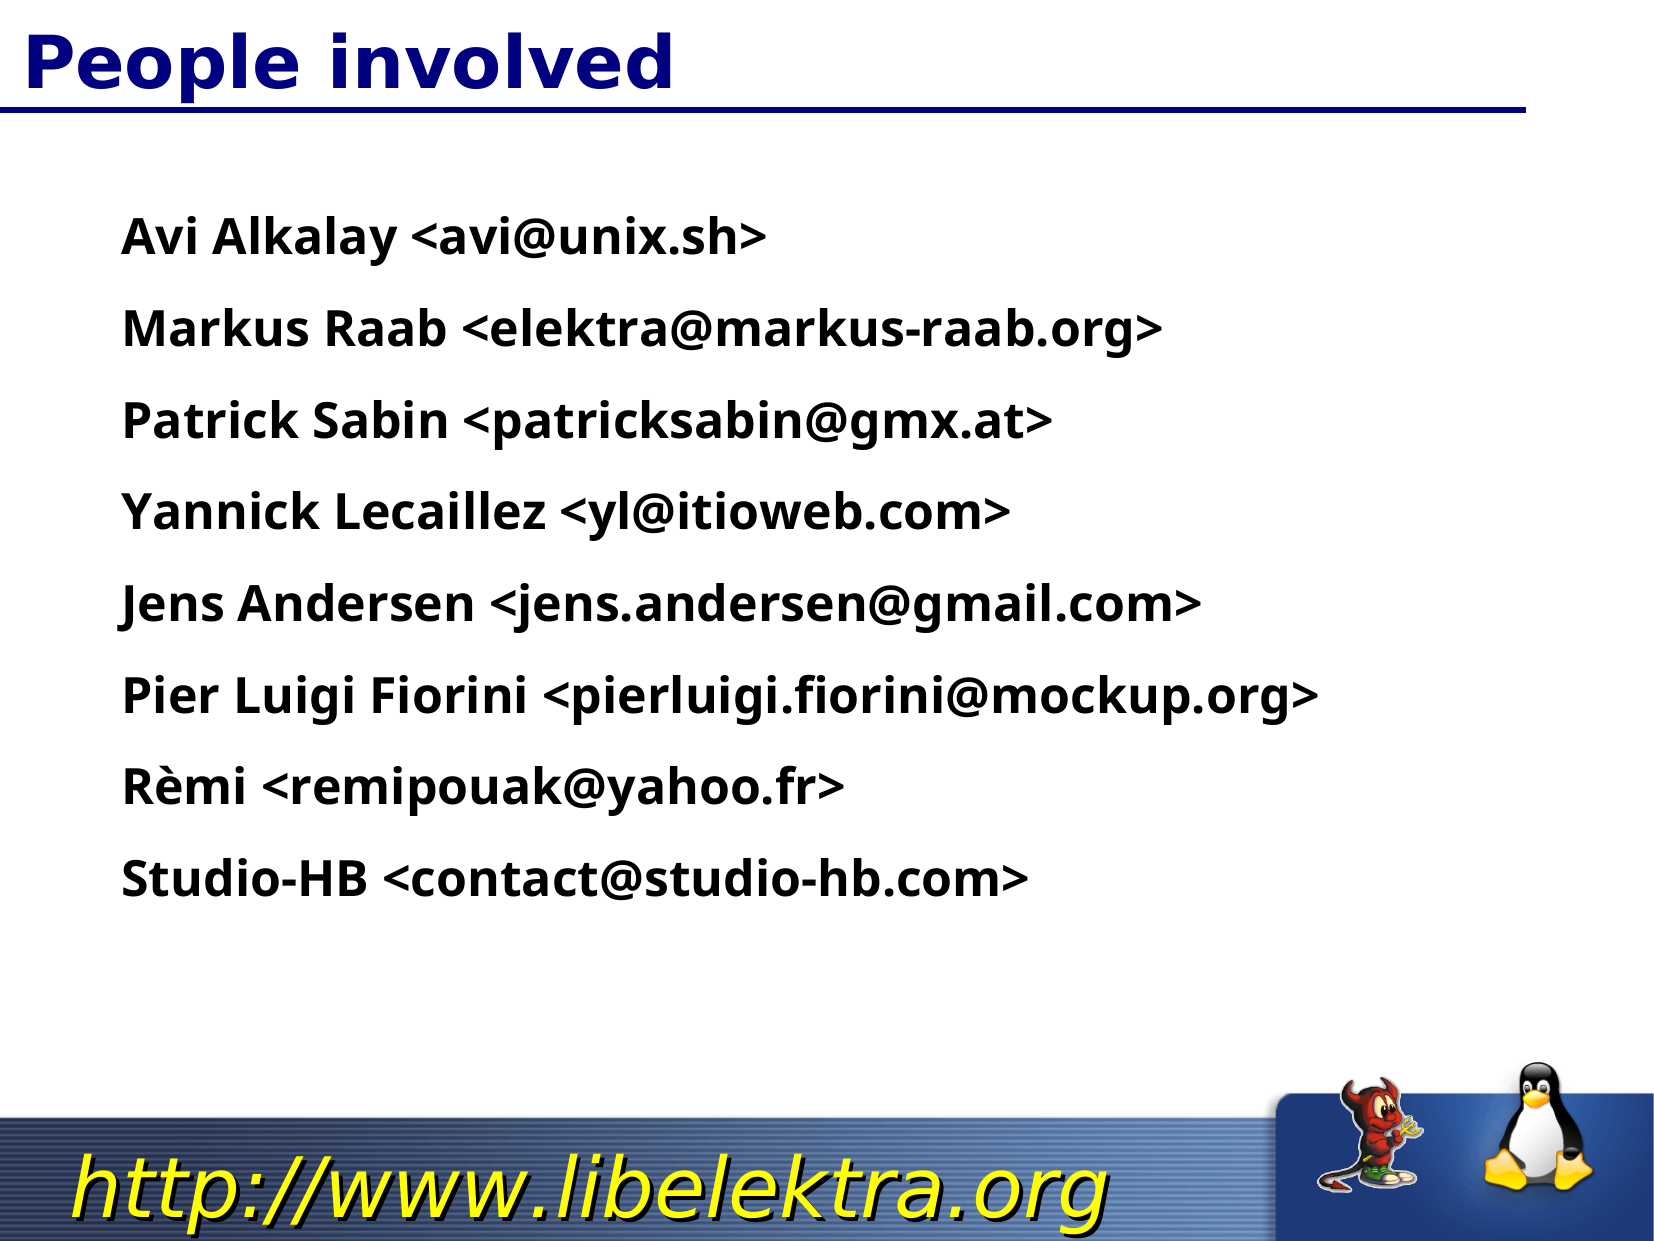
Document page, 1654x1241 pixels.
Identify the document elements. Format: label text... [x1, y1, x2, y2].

list Avi Alkalay <avi@unix.sh> Markus Raab <elektra@markus-raab.org> Patrick Sabin <patricksabin@gmx.at> Yannick Lecaillez <yl@itioweb.com> Jens Andersen <jens.andersen@gmail.com> Pier Luigi Fiorini <pierluigi.fiorini@mockup.org> Rèmi <remipouak@yahoo.fr> Studio-HB <contact@studio-hb.com> [121, 196, 1534, 978]
text_box People involved [22, 14, 1611, 111]
picture [0, 1061, 1654, 1241]
